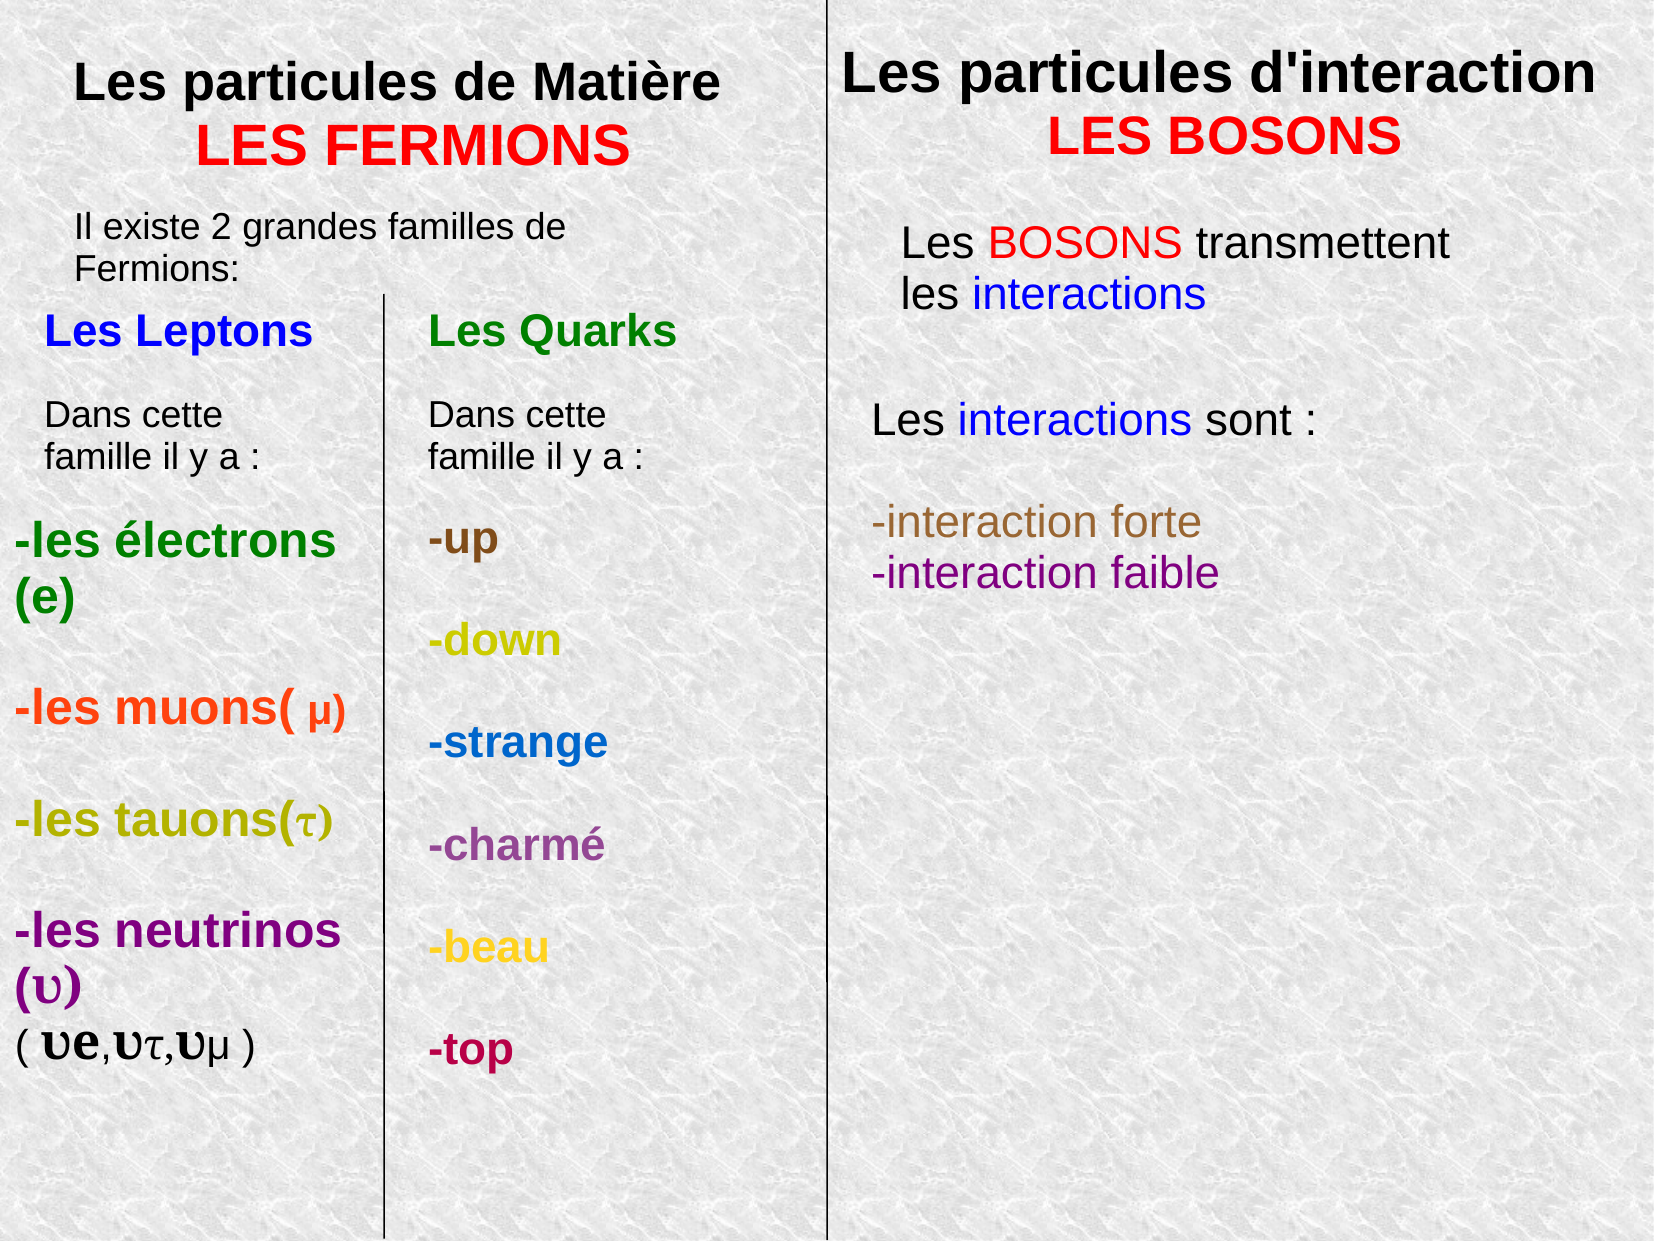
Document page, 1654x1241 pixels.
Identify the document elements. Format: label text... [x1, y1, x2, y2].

text_box Il existe 2 grandes familles de Fermions: [59, 196, 739, 296]
text_box Dans cette famille il y a : [413, 383, 739, 483]
text_box -up -down -strange -charmé -beau -top [413, 502, 768, 1134]
text_box Dans cette famille il y a : [29, 383, 355, 483]
text_box Les Quarks [413, 295, 798, 363]
text_box Les BOSONS transmettent les interactions [885, 206, 1506, 324]
text_box Les interactions sont : -interaction forte -interaction faible [856, 383, 1565, 603]
text_box -les électrons (e) -les muons( μ) -les tauons(τ) -les neutrinos (υ) ( υe,υτ,υμ ) [0, 502, 384, 1182]
text_box Les Leptons [29, 295, 355, 363]
text_box Les particules de Matière LES FERMIONS [59, 41, 768, 185]
text_box Les particules d'interaction LES BOSONS [826, 29, 1625, 173]
picture [828, 0, 1654, 1241]
picture [0, 0, 826, 1241]
